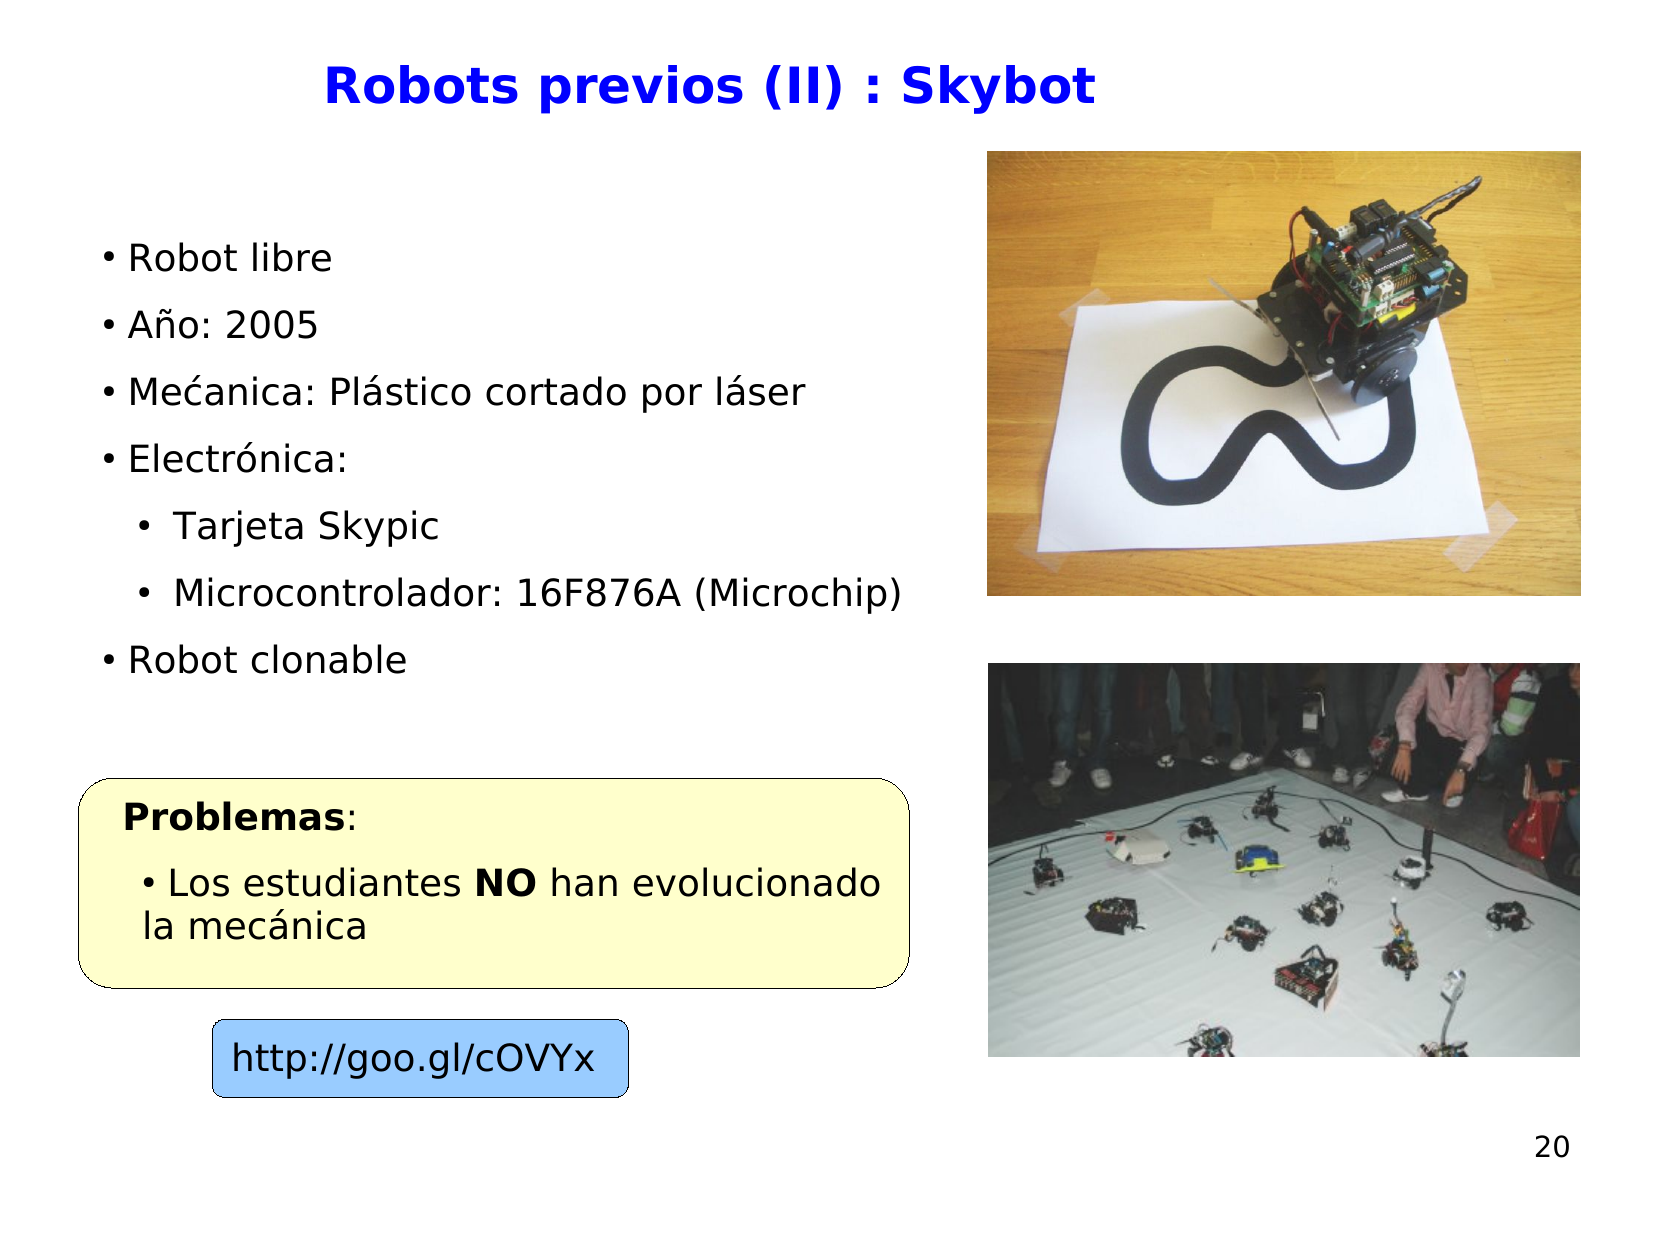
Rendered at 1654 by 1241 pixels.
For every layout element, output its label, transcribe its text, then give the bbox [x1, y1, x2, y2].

text_box Problemas: [107, 788, 381, 848]
text_box http://goo.gl/cOVYx [216, 1029, 622, 1089]
text_box Robot libre Año: 2005 Mećanica: Plástico cortado por láser Electrónica: Tarjeta Skypic Microcontrolador: 16F876A (Microchip) Robot clonable [87, 229, 1066, 691]
picture [988, 663, 1580, 1057]
text_box Robots previos (II) : Skybot [308, 49, 1112, 123]
text_box [78, 778, 910, 989]
text_box Los estudiantes NO han evolucionado la mecánica [127, 854, 941, 956]
picture [987, 151, 1581, 596]
text_box [212, 1019, 629, 1098]
